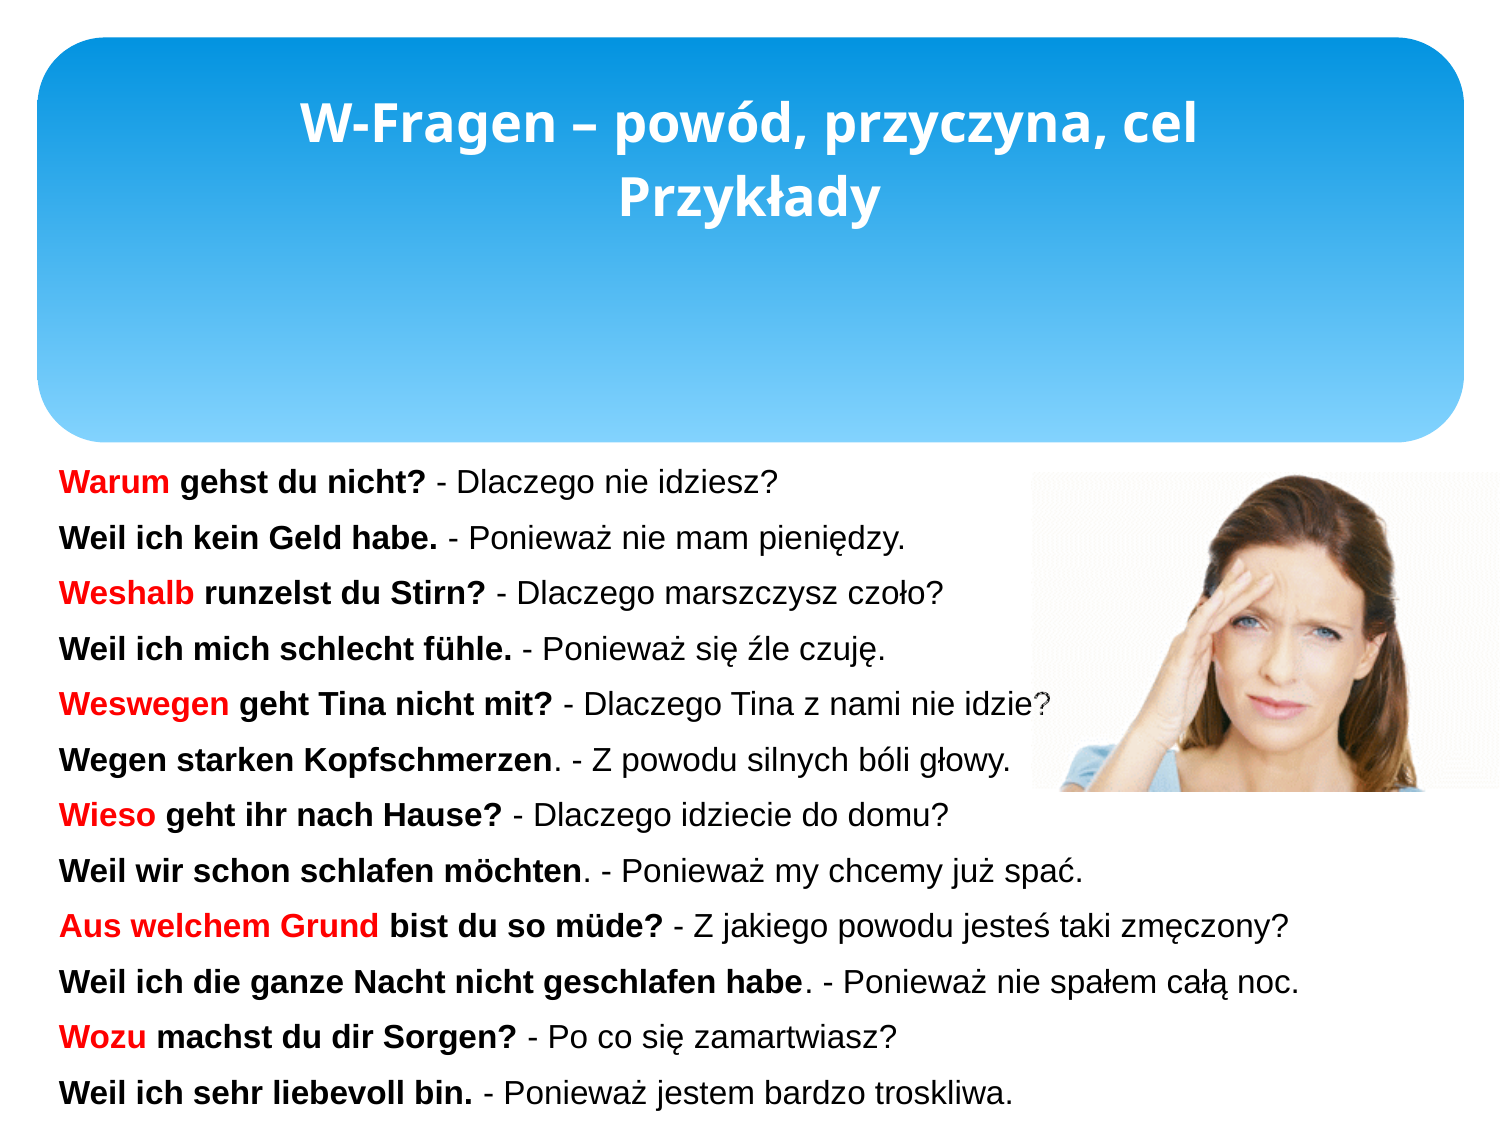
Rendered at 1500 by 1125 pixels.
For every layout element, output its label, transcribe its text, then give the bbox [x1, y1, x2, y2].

title W-Fragen – powód, przyczyna, cel Przykłady [75, 62, 1425, 254]
picture [1031, 472, 1500, 792]
subtitle Warum gehst du nicht? - Dlaczego nie idziesz? Weil ich kein Geld habe. - Ponieważ nie mam pieniędzy. Weshalb runzelst du Stirn? - Dlaczego marszczysz czoło? Weil ich mich schlecht fühle. - Ponieważ się źle czuję. Weswegen geht Tina nicht mit? - Dlaczego Tina z nami nie idzie? Wegen starken Kopfschmerzen. - Z powodu silnych bóli głowy. Wieso geht ihr nach Hause? - Dlaczego idziecie do domu? Weil wir schon schlafen möchten. - Ponieważ my chcemy już spać. Aus welchem Grund bist du so müde? - Z jakiego powodu jesteś taki zmęczony? Weil ich die ganze Nacht nicht geschlafen habe. - Ponieważ nie spałem całą noc. Wozu machst du dir Sorgen? - Po co się zamartwiasz? Weil ich sehr liebevoll bin. - Ponieważ jestem bardzo troskliwa. [59, 442, 1447, 1125]
